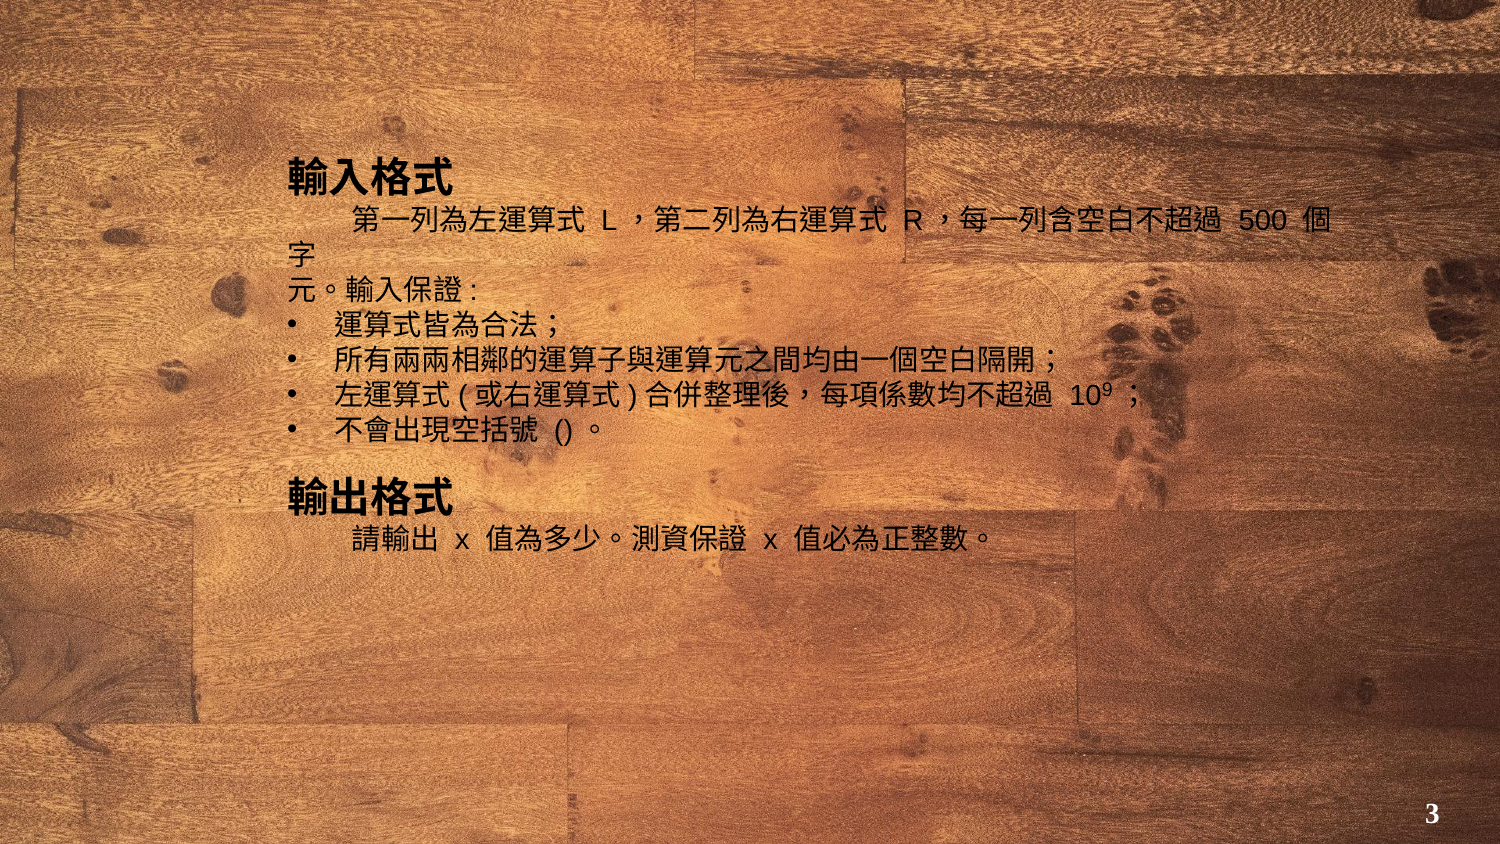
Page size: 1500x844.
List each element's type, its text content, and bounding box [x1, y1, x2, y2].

slide_number 3 [1410, 779, 1500, 844]
text_box 輸入格式 第一列為左運算式 L，第二列為右運算式 R，每一列含空白不超過 500 個字 元。輸入保證: 運算式皆為合法； 所有兩兩相鄰的運算子與運算元之間均由一個空白隔開； 左運算式(或右運算式)合併整理後，每項係數均不超過 109； 不會出現空括號 ()。 輸出格式 請輸出 x 值為多少。測資保證 x 值必為正整數。 [272, 119, 1362, 633]
